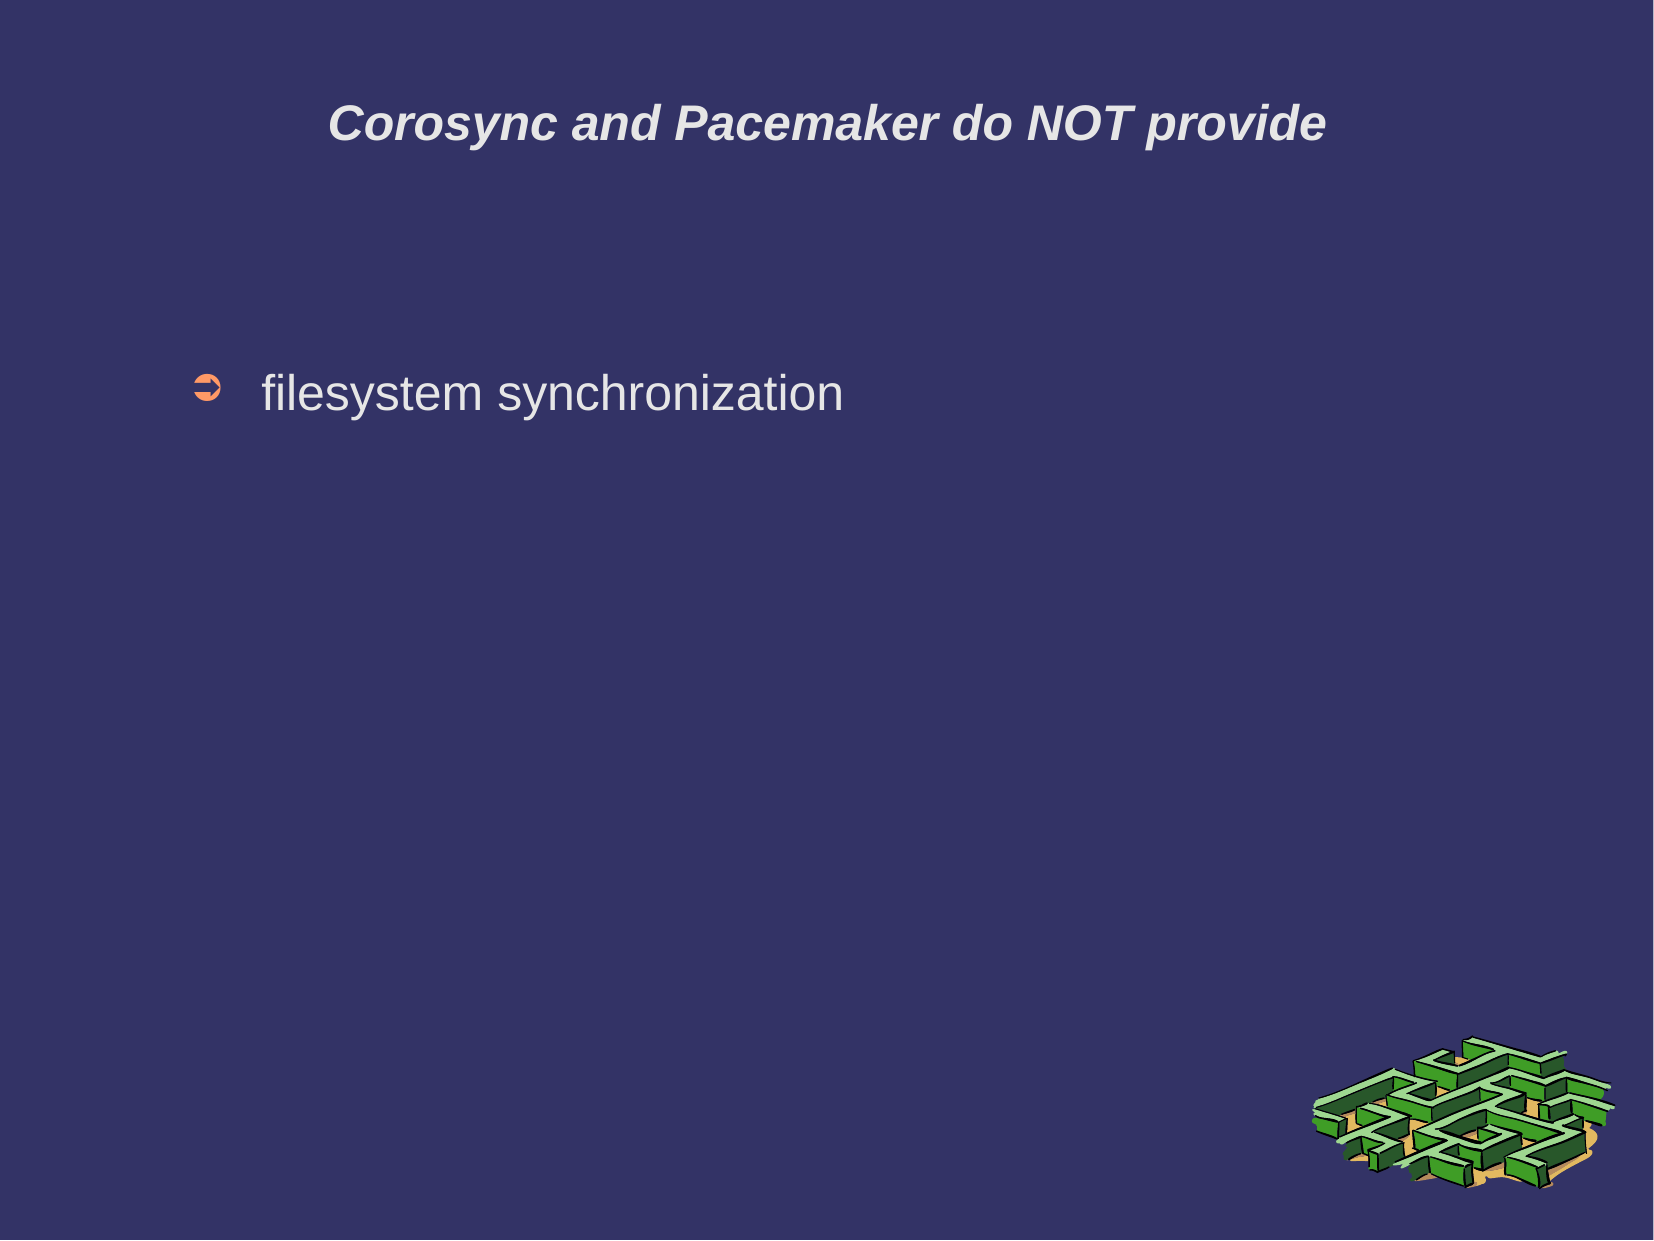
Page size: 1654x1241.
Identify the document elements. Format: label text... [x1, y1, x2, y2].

title Corosync and Pacemaker do NOT provide [121, 19, 1534, 227]
list filesystem synchronization [178, 364, 1570, 1085]
